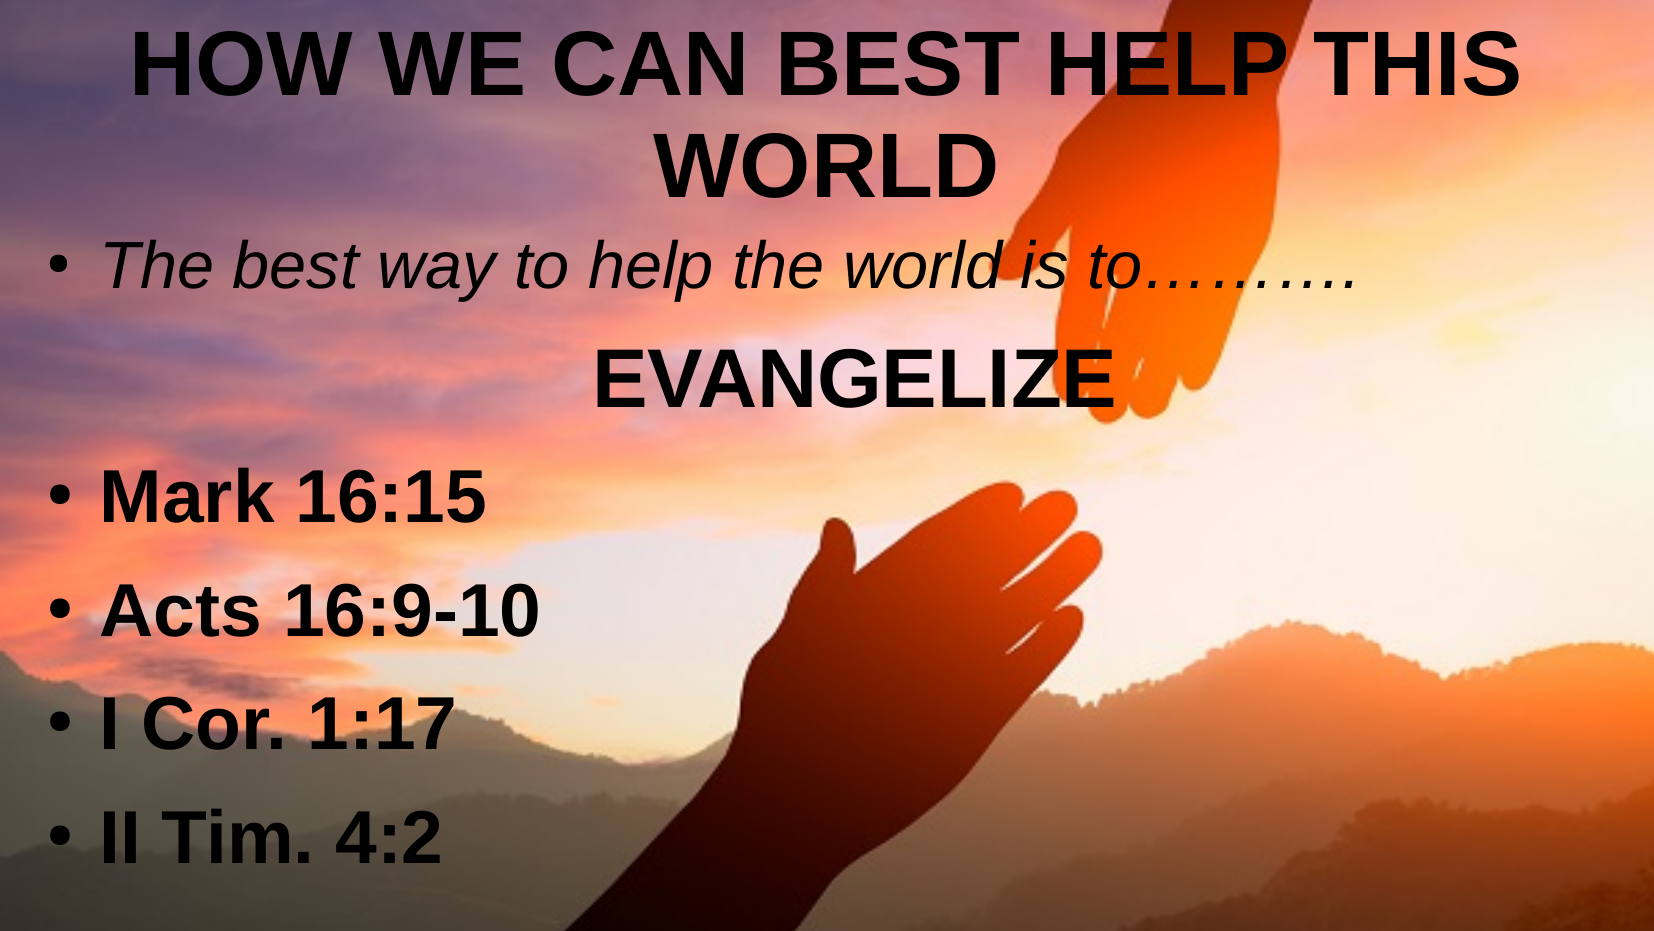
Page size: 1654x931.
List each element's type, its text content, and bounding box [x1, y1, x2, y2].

list The best way to help the world is to………. EVANGELIZE Mark 16:15 Acts 16:9-10 I Cor. 1:17 II Tim. 4:2 [28, 227, 1634, 911]
title HOW WE CAN BEST HELP THIS WORLD [82, 12, 1571, 218]
picture [0, 0, 1654, 931]
